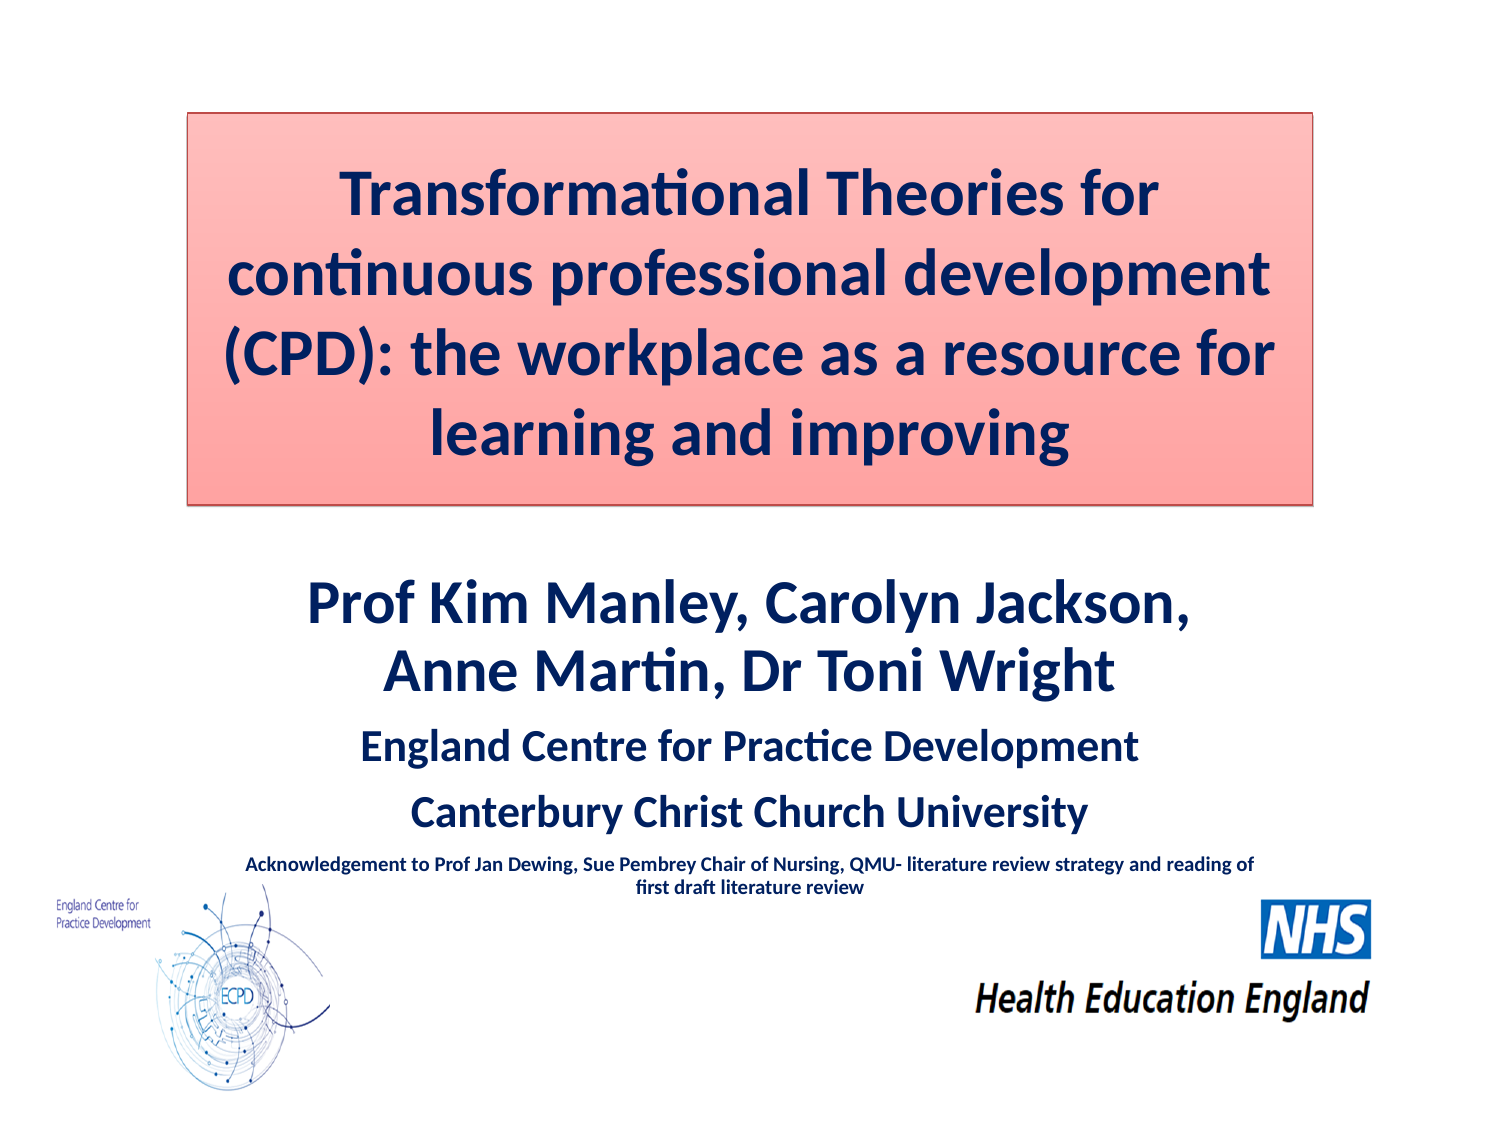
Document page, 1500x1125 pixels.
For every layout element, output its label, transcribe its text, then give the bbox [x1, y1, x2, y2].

subtitle Prof Kim Manley, Carolyn Jackson, Anne Martin, Dr Toni Wright England Centre for Practice Development Canterbury Christ Church University Acknowledgement to Prof Jan Dewing, Sue Pembrey Chair of Nursing, QMU- literature review strategy and reading of first draft literature review [225, 562, 1276, 925]
picture [944, 884, 1389, 1046]
picture [45, 884, 330, 1098]
title Transformational Theories for continuous professional development (CPD): the workplace as a resource for learning and improving [187, 113, 1313, 505]
